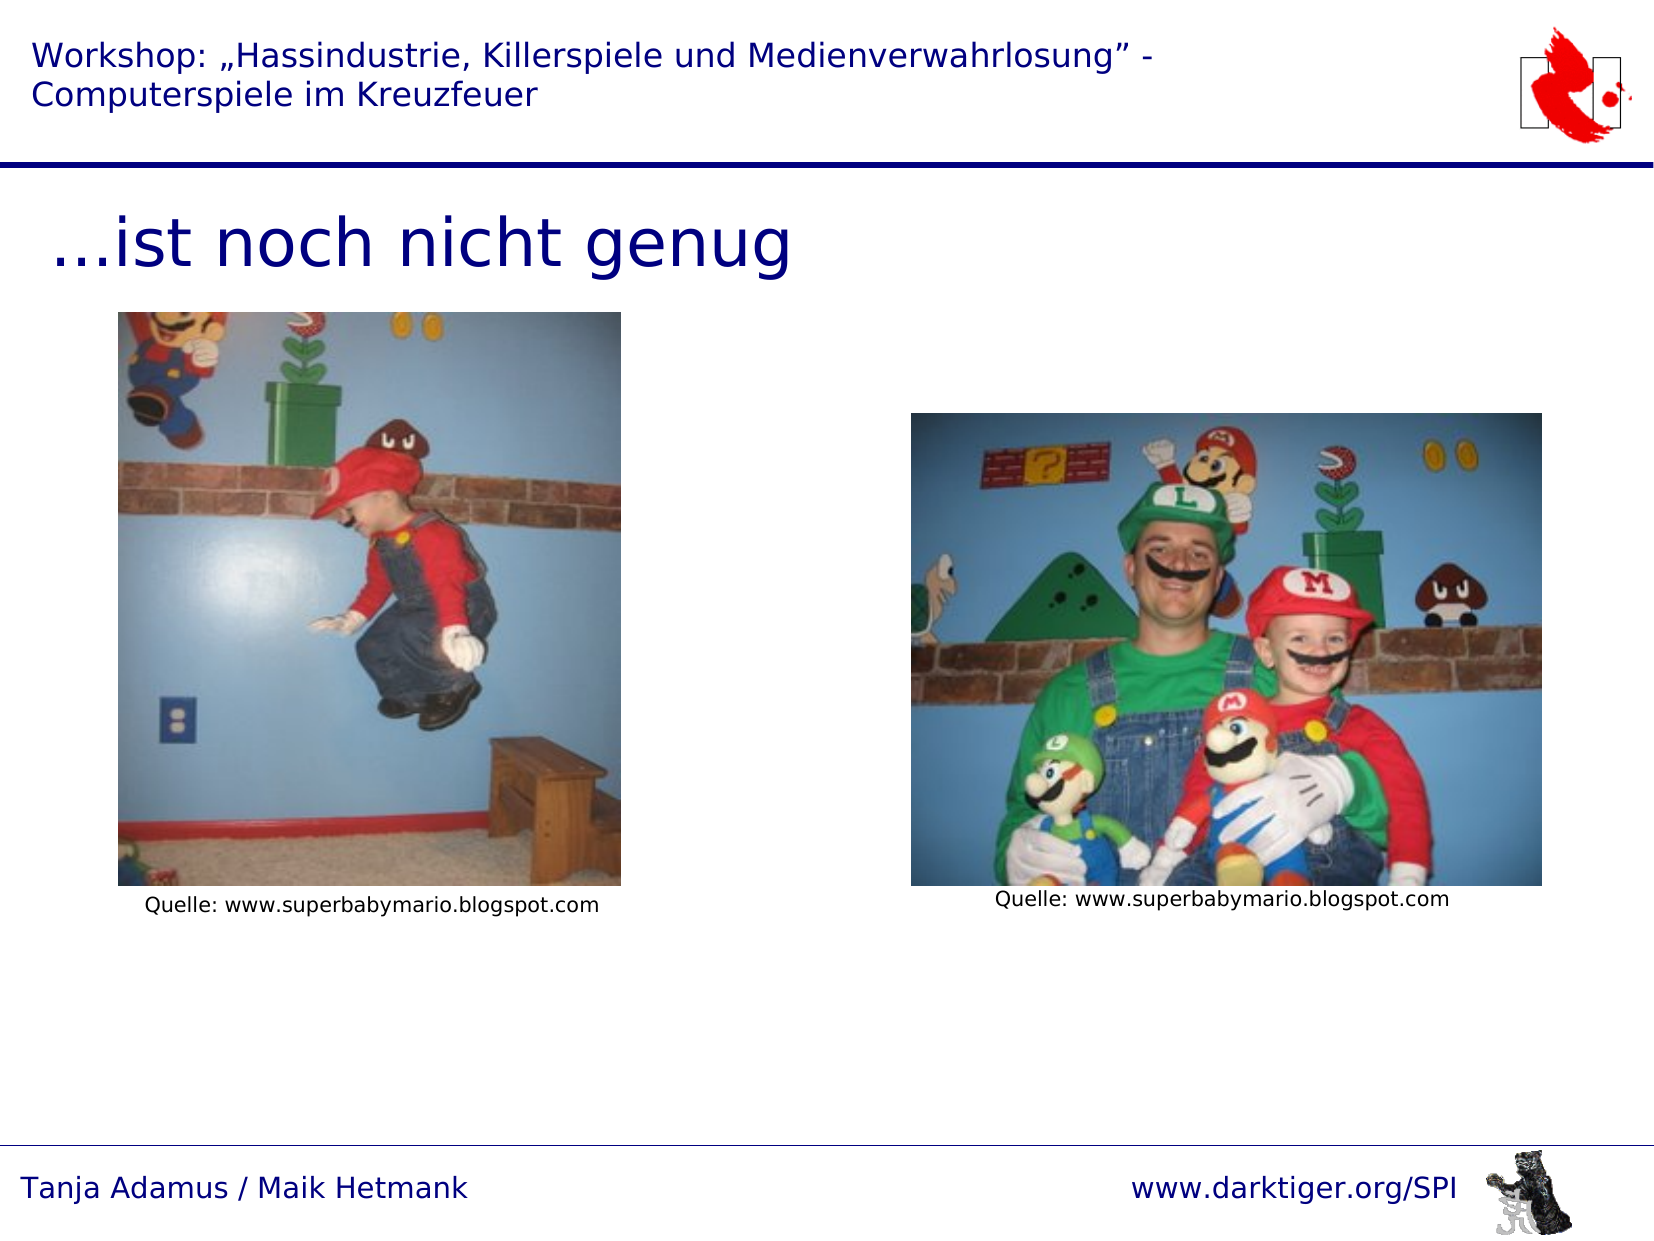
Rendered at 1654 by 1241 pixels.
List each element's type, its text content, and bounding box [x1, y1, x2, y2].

text_box Quelle: www.superbabymario.blogspot.com [979, 886, 1465, 920]
text_box Workshop: „Hassindustrie, Killerspiele und Medienverwahrlosung” - Computerspiele im Kreuzfeuer [16, 29, 1418, 178]
picture [118, 312, 621, 886]
picture [911, 413, 1542, 886]
text_box Quelle: www.superbabymario.blogspot.com [129, 886, 615, 925]
picture [1503, 16, 1632, 148]
text_box ...ist noch nicht genug [35, 196, 1565, 290]
picture [1486, 1150, 1572, 1235]
